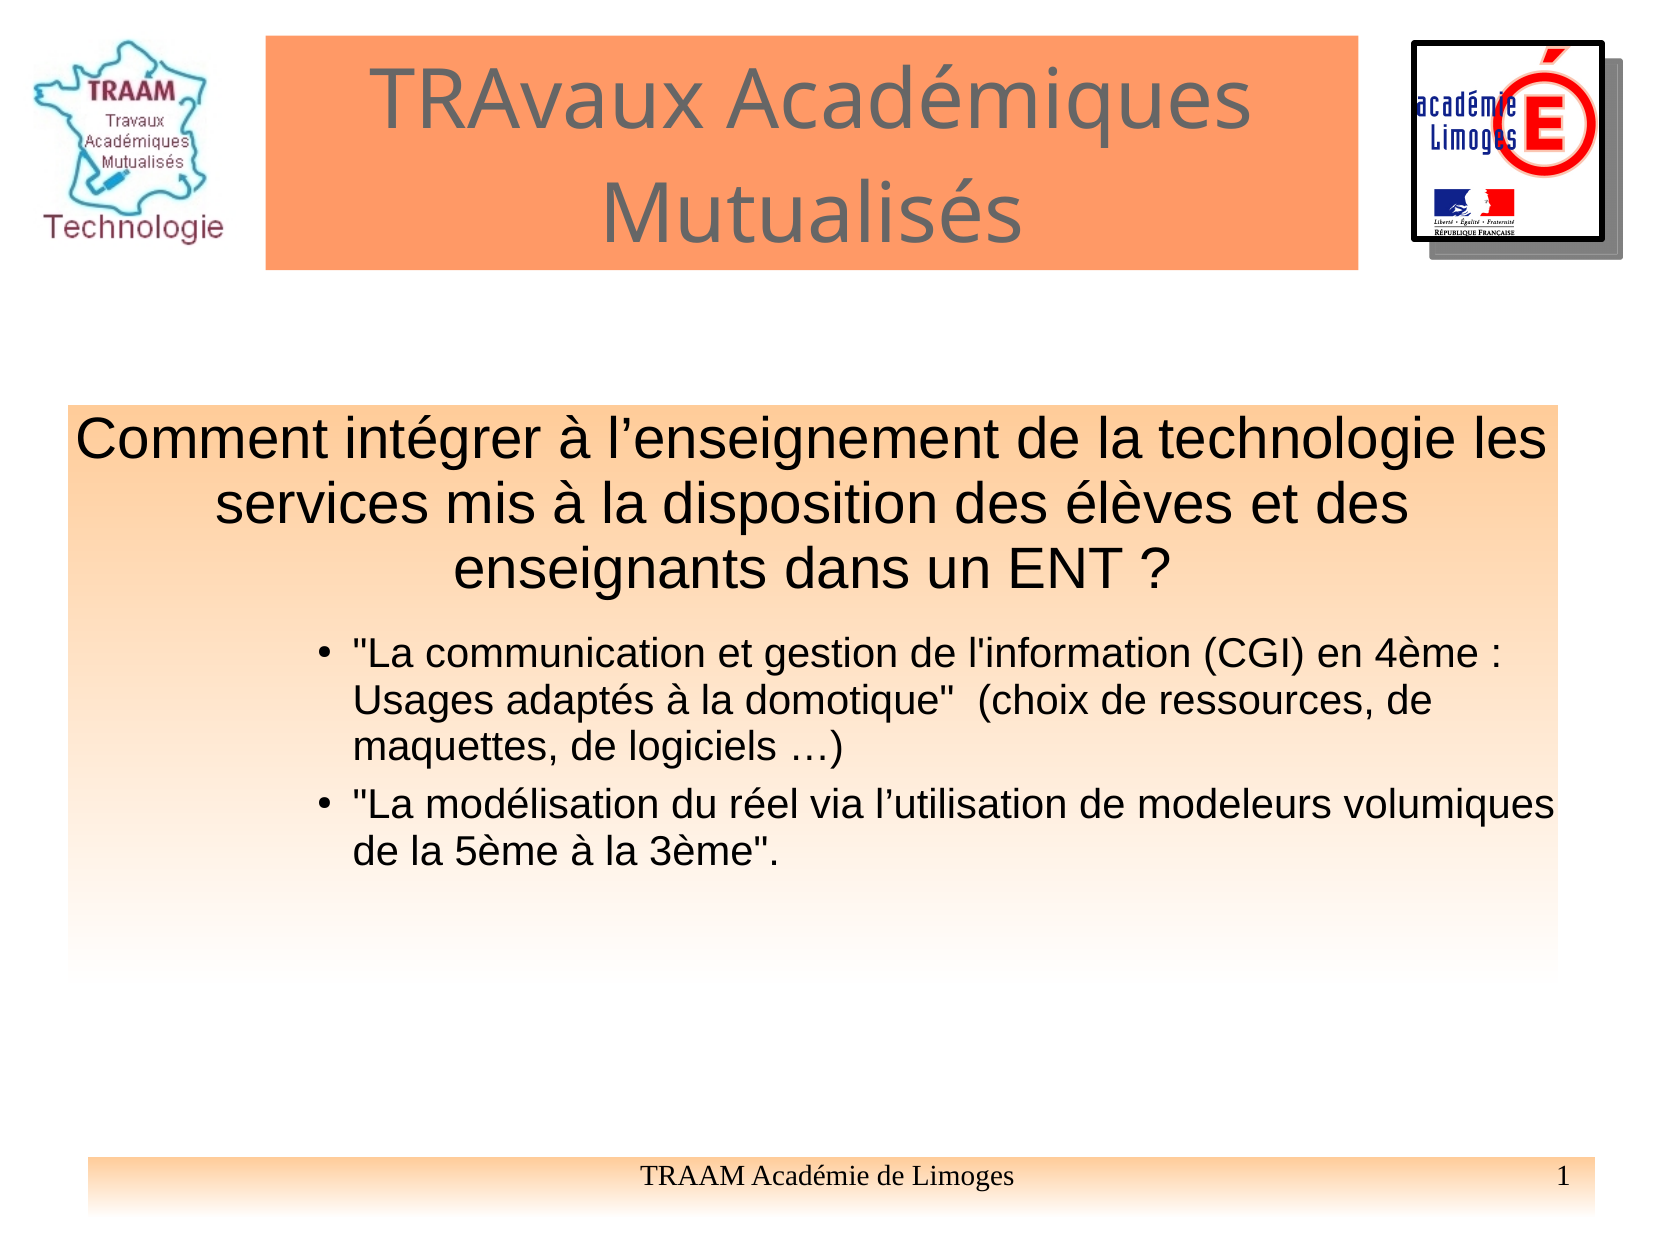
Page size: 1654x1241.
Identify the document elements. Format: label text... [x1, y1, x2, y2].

list Comment intégrer à l’enseignement de la technologie les services mis à la disposition des élèves et des enseignants dans un ENT ? "La communication et gestion de l'information (CGI) en 4ème : Usages adaptés à la domotique" (choix de ressources, de maquettes, de logiciels …) "La modélisation du réel via l’utilisation de modeleurs volumiques de la 5ème à la 3ème". [68, 405, 1558, 983]
title TRAvaux Académiques Mutualisés [265, 35, 1359, 271]
picture [23, 29, 237, 252]
picture [1417, 46, 1599, 236]
